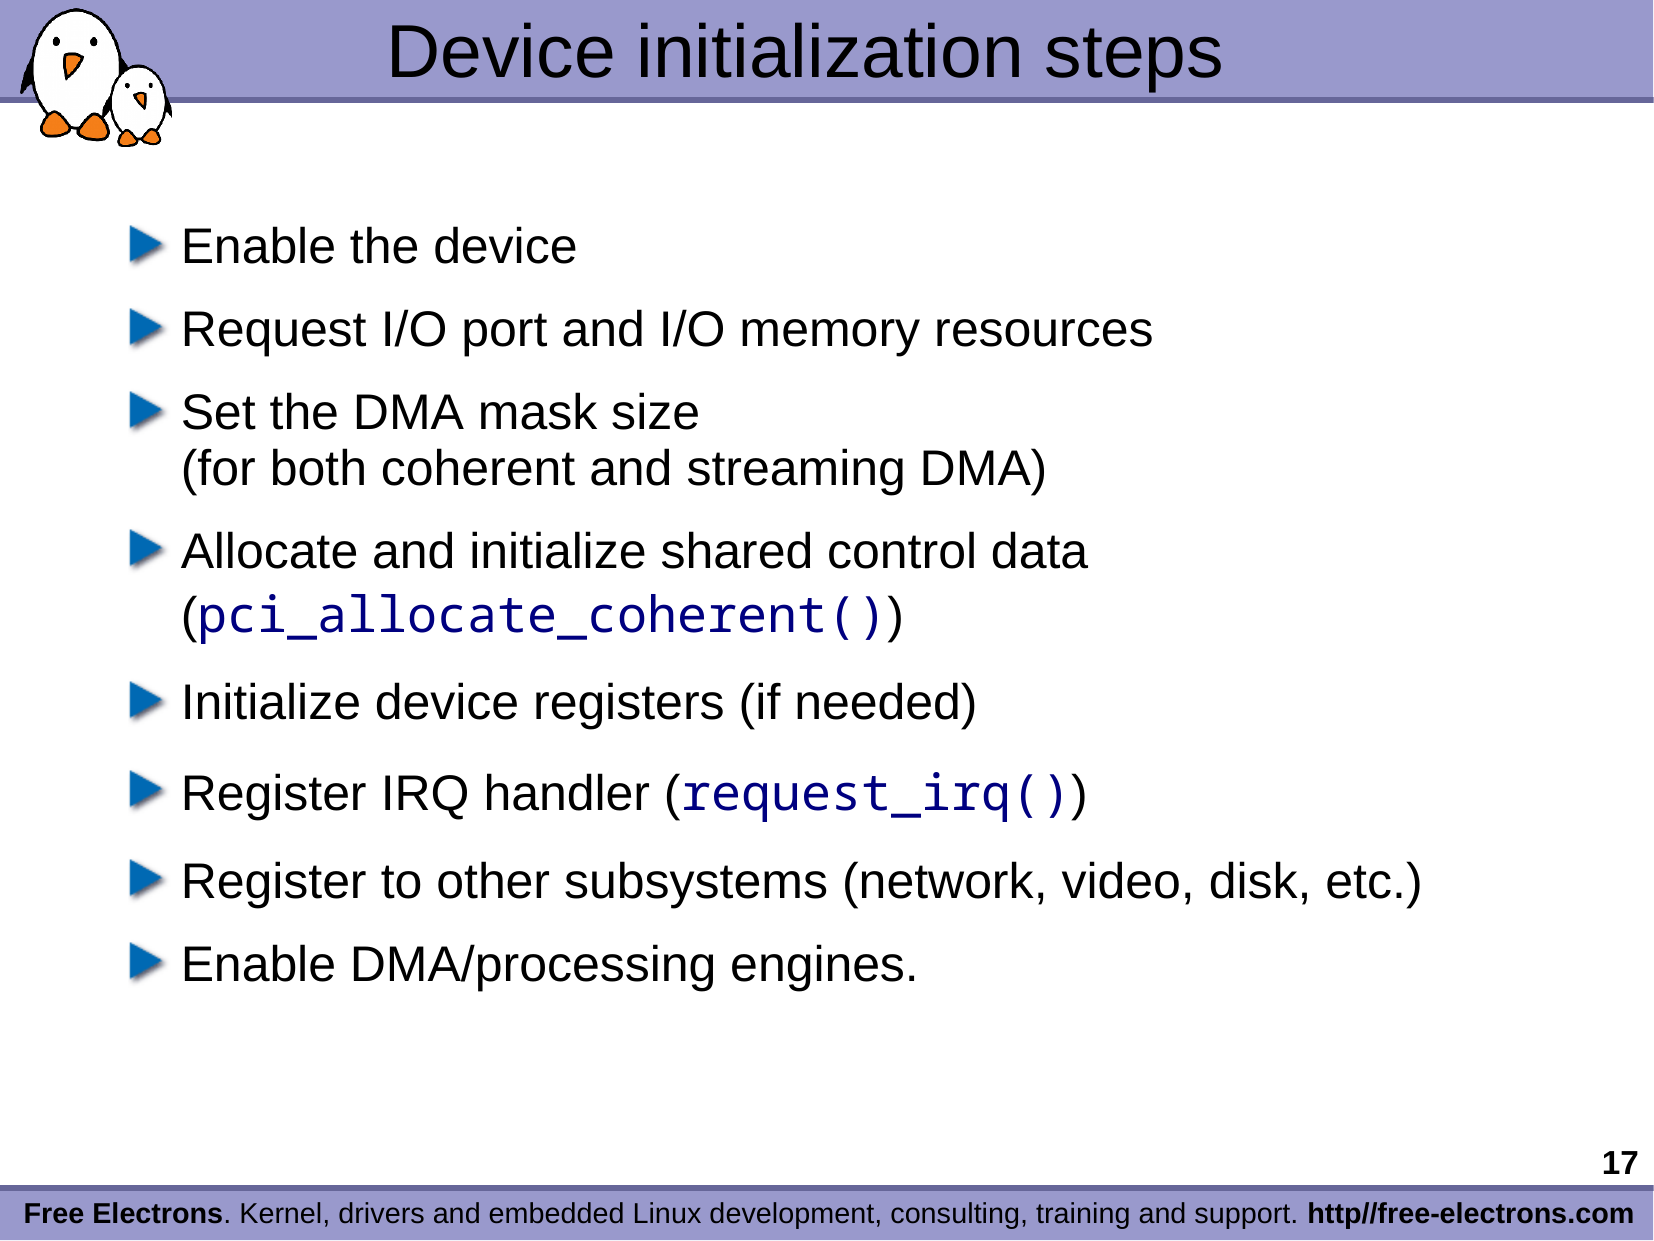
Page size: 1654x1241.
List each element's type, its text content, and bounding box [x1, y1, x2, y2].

list Enable the device Request I/O port and I/O memory resources Set the DMA mask size (for both coherent and streaming DMA) Allocate and initialize shared control data (pci_allocate_coherent()) Initialize device registers (if needed) Register IRQ handler (request_irq()) Register to other subsystems (network, video, disk, etc.) Enable DMA/processing engines. [109, 218, 1522, 1069]
picture [20, 8, 172, 147]
title Device initialization steps [60, 0, 1551, 104]
